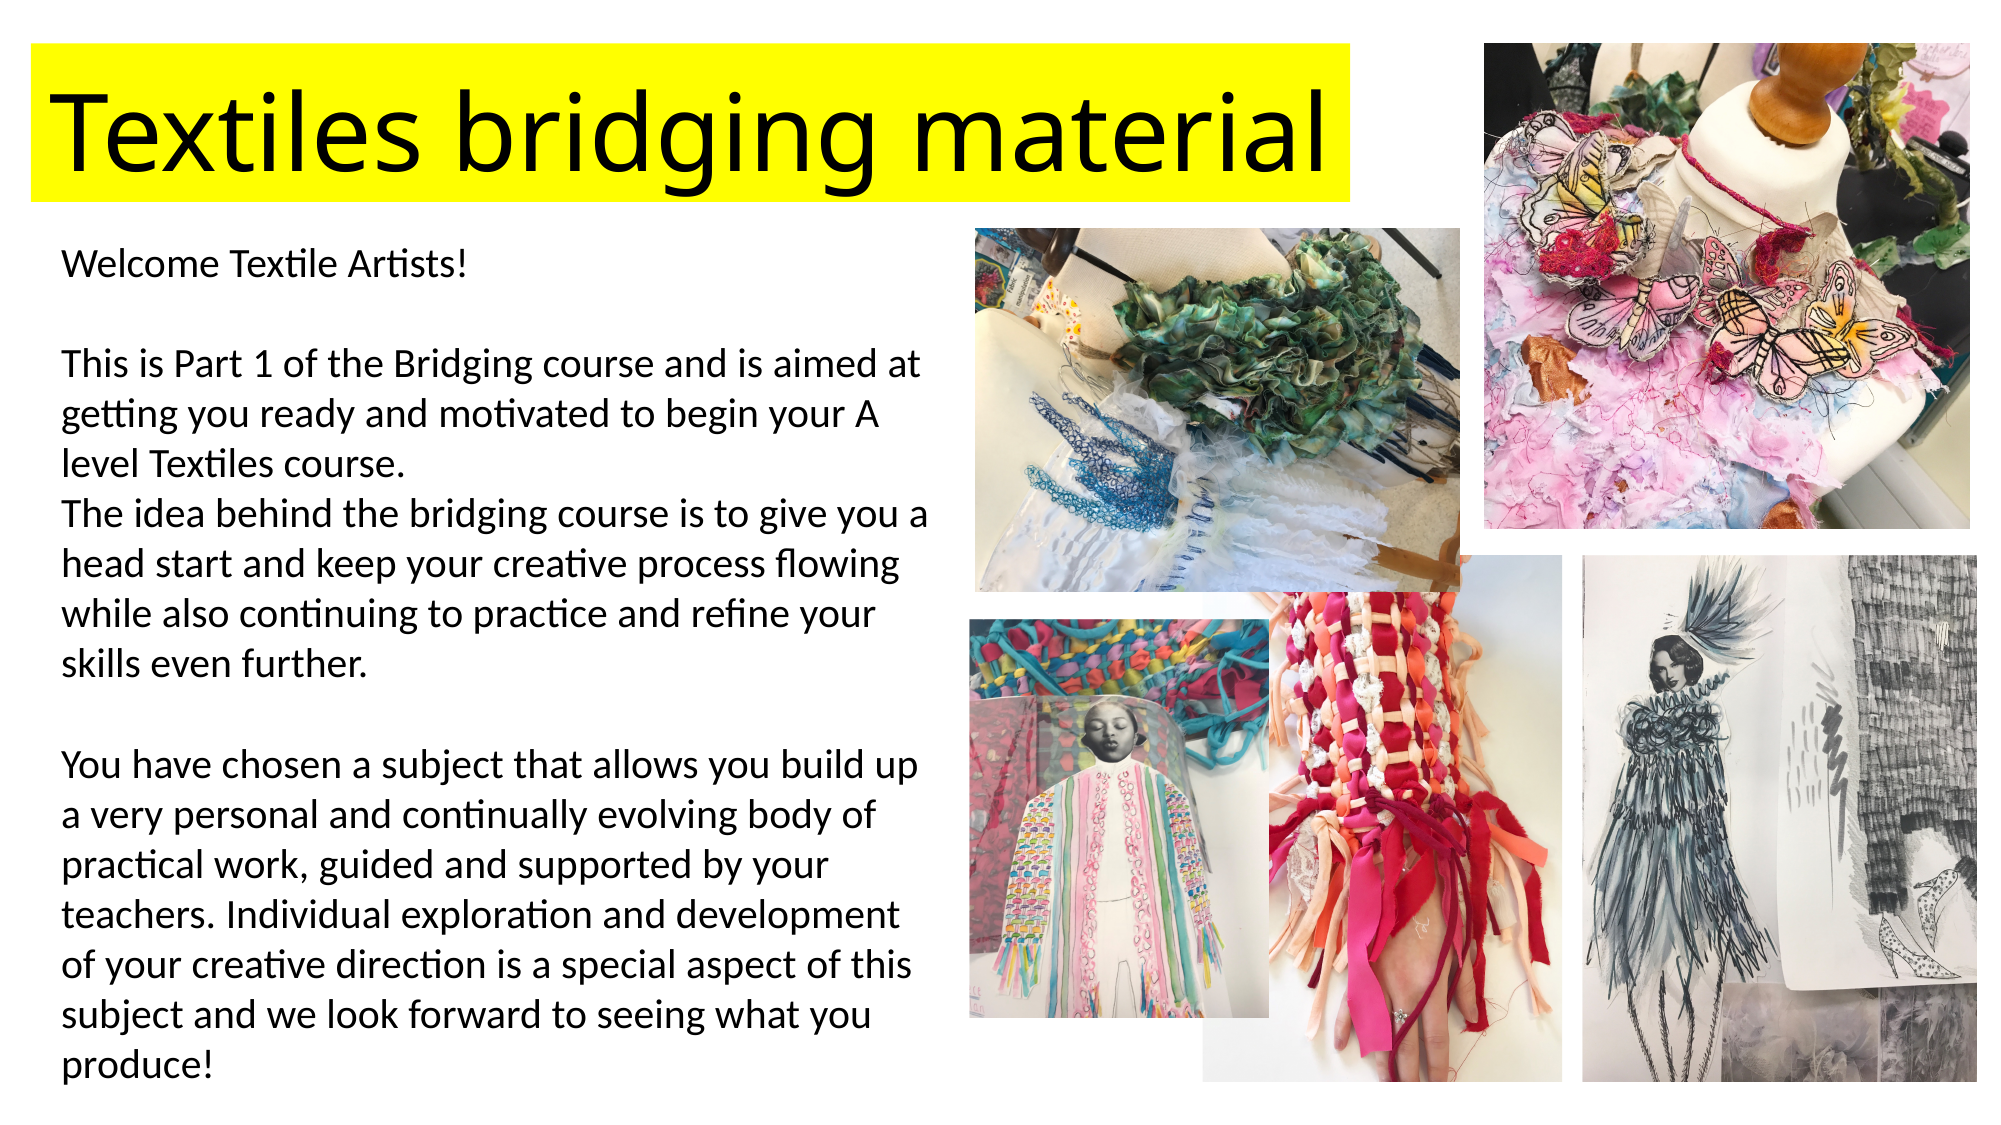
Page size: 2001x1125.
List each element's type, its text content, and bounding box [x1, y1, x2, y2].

title Textiles bridging material [30, 43, 1351, 202]
text_box Welcome Textile Artists! This is Part 1 of the Bridging course and is aimed at getting you ready and motivated to begin your A level Textiles course. The idea behind the bridging course is to give you a head start and keep your creative process flowing while also continuing to practice and refine your skills even further. You have chosen a subject that allows you build up a very personal and continually evolving body of practical work, guided and supported by your teachers. Individual exploration and development of your creative direction is a special aspect of this subject and we look forward to seeing what you produce! [46, 228, 956, 1125]
picture [1484, 43, 1970, 529]
picture [1582, 555, 1977, 1082]
picture [969, 228, 1563, 1082]
